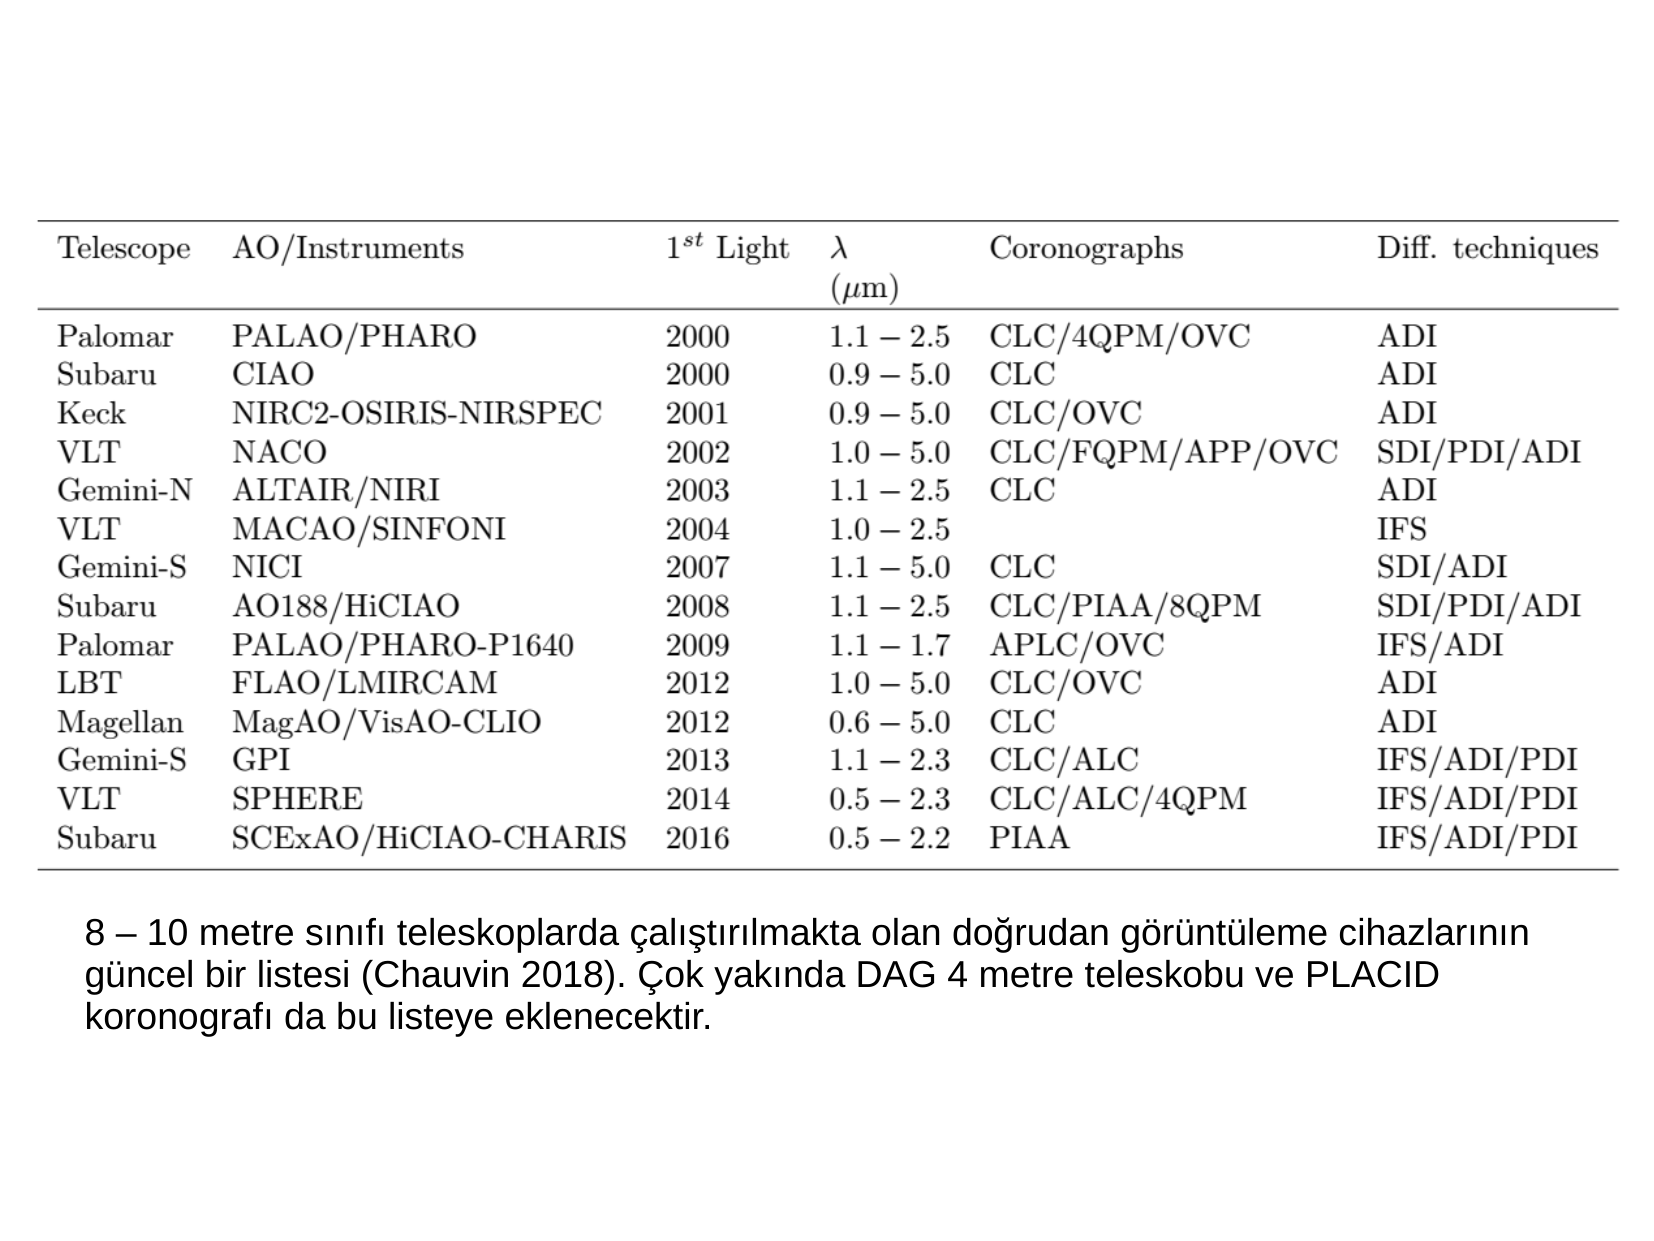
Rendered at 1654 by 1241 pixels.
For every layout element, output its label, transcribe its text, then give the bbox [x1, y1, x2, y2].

picture [17, 193, 1639, 894]
text_box 8 – 10 metre sınıfı teleskoplarda çalıştırılmakta olan doğrudan görüntüleme cihazlarının güncel bir listesi (Chauvin 2018). Çok yakında DAG 4 metre teleskobu ve PLACID koronografı da bu listeye eklenecektir. [69, 904, 1578, 1046]
